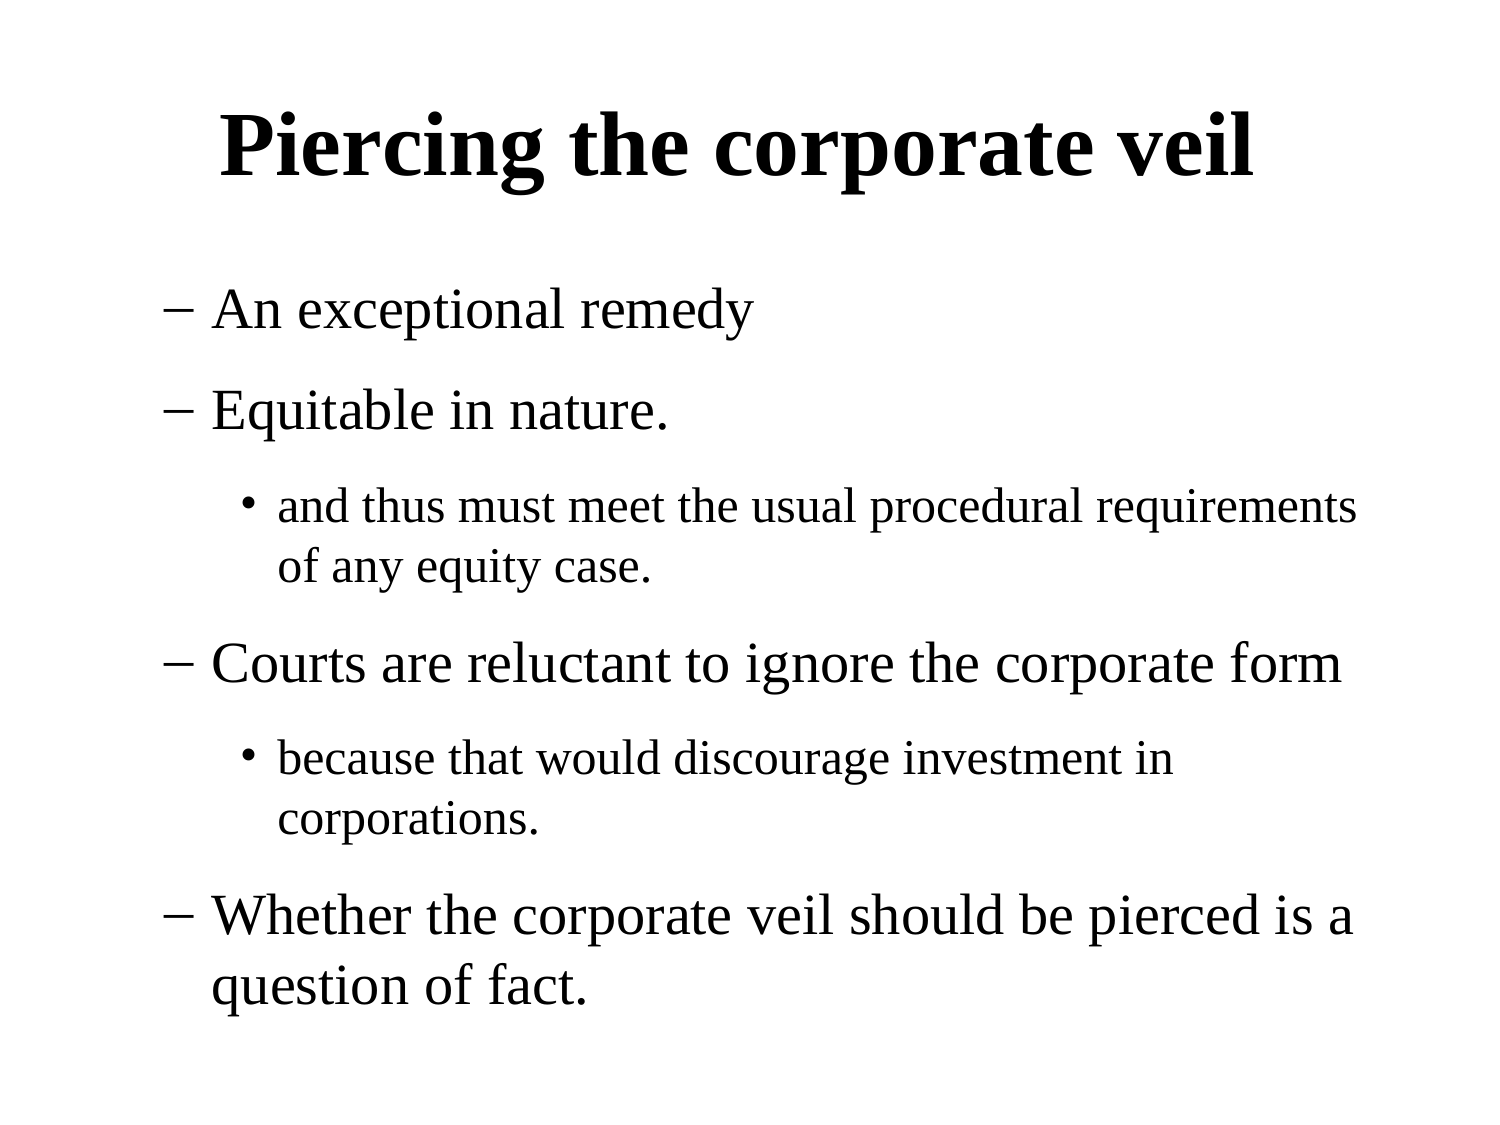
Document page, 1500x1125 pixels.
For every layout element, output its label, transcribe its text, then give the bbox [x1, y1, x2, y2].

title Piercing the corporate veil [75, 45, 1426, 233]
list An exceptional remedy Equitable in nature. and thus must meet the usual procedural requirements of any equity case. Courts are reluctant to ignore the corporate form because that would discourage investment in corporations. Whether the corporate veil should be pierced is a question of fact. [75, 262, 1426, 1005]
